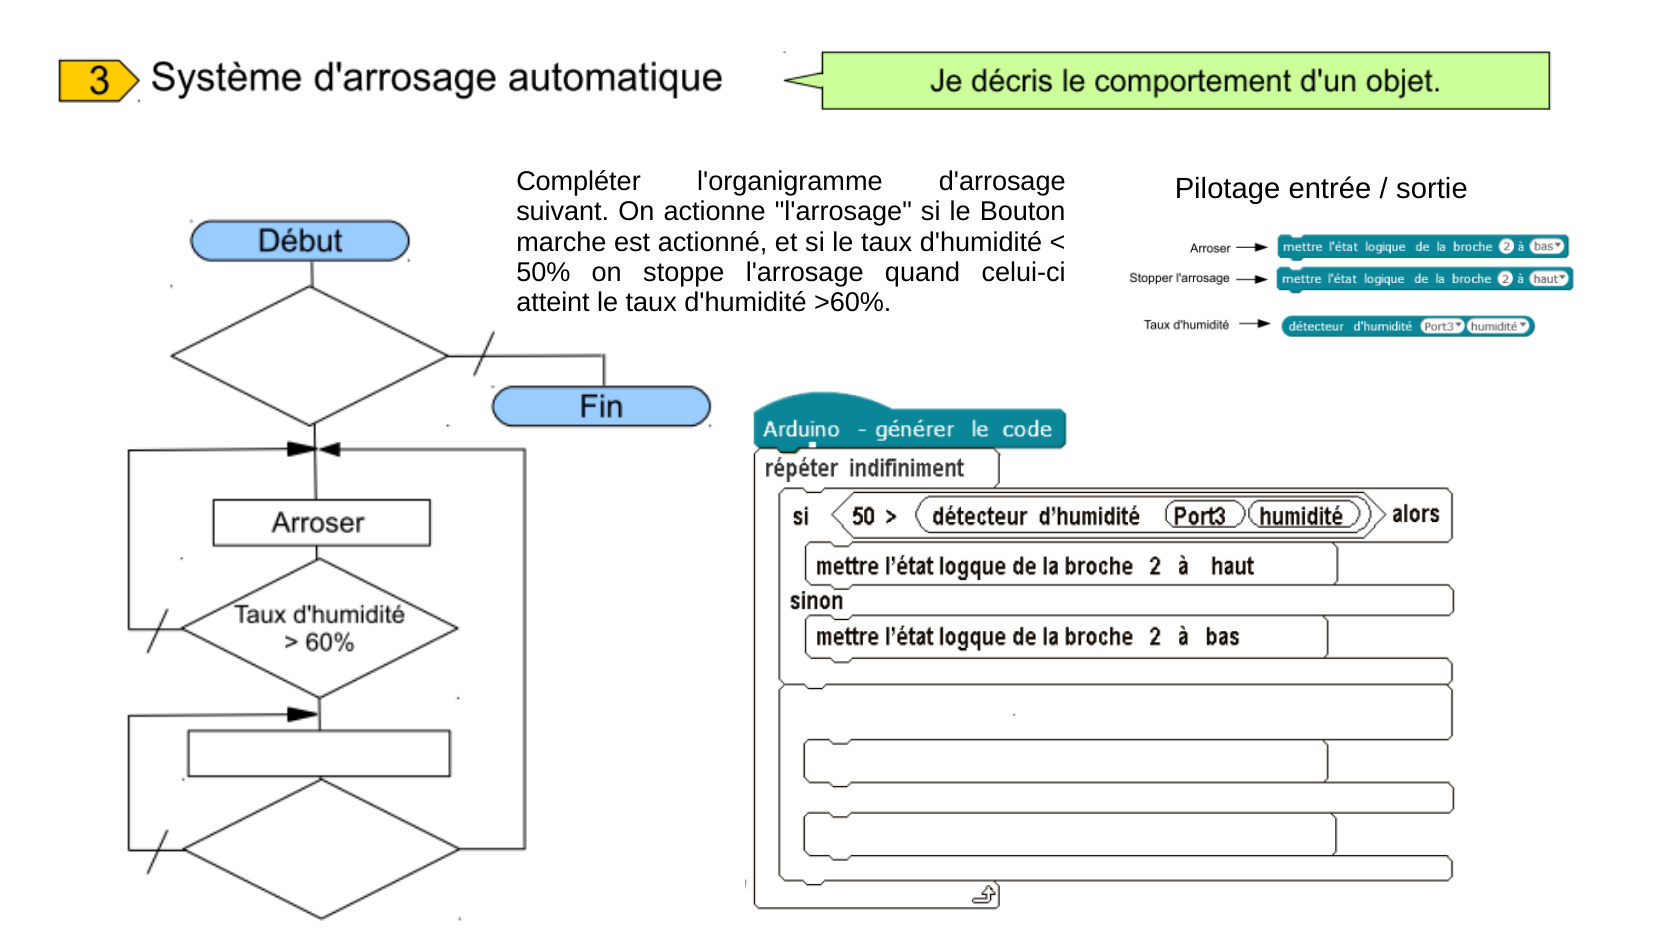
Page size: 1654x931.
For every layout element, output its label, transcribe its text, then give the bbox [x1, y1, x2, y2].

text_box Compléter l'organigramme d'arrosage suivant. On actionne "l'arrosage" si le Bouton marche est actionné, et si le taux d'humidité < 50% on stoppe l'arrosage quand celui-ci atteint le taux d'humidité >60%. [501, 158, 1081, 325]
picture [45, 29, 1606, 127]
picture [75, 186, 736, 931]
picture [745, 374, 1471, 923]
picture [1115, 224, 1591, 344]
text_box Pilotage entrée / sortie [1160, 165, 1591, 215]
